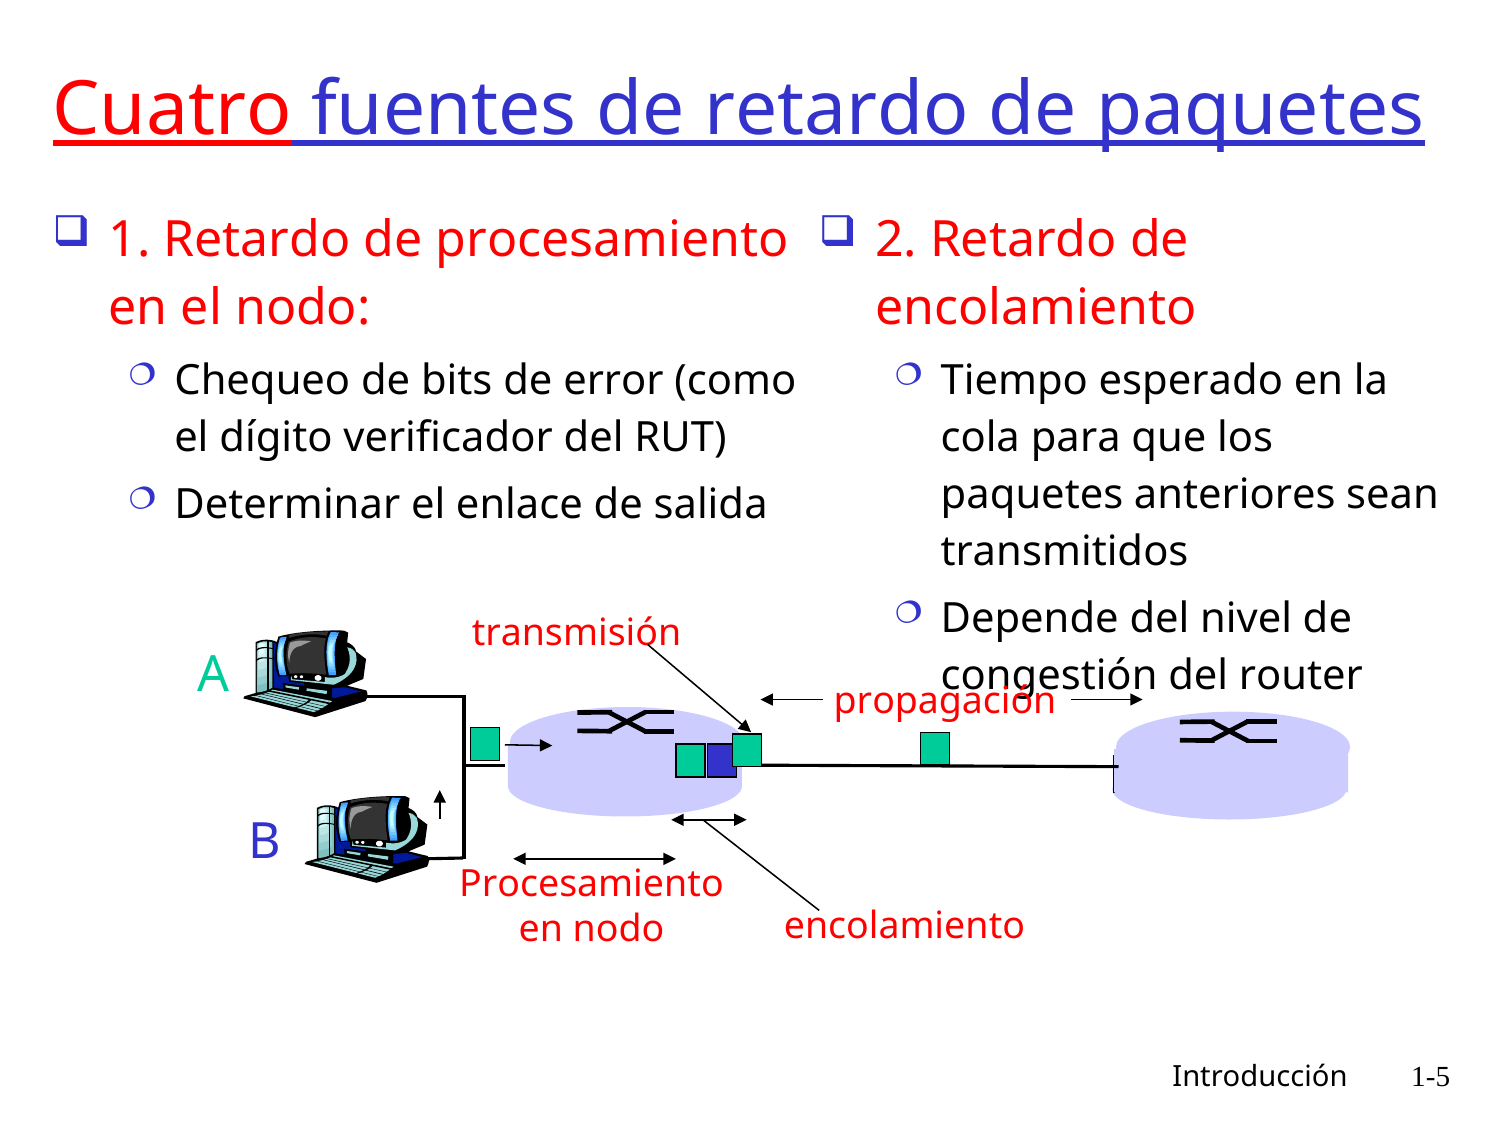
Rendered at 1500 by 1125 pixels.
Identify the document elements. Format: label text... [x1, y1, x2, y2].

text_box A [183, 633, 245, 710]
text_box 1-<number> [1362, 1050, 1466, 1125]
text_box [1112, 711, 1351, 820]
text_box propagación [818, 668, 1072, 730]
text_box B [234, 800, 297, 877]
text_box [507, 707, 762, 817]
text_box transmisión [457, 599, 697, 661]
picture [243, 629, 370, 718]
list 1. Retardo de procesamiento en el nodo: Chequeo de bits de error (como el dígito verificador del RUT) Determinar el enlace de salida [37, 195, 803, 661]
text_box Procesamiento en nodo [444, 851, 739, 957]
text_box encolamiento [769, 893, 1041, 955]
list 2. Retardo de encolamiento Tiempo esperado en la cola para que los paquetes anteriores sean transmitidos Depende del nivel de congestión del router [803, 195, 1475, 709]
text_box Introducción [887, 1050, 1362, 1125]
title Cuatro fuentes de retardo de paquetes [37, 10, 1463, 195]
picture [304, 795, 431, 883]
